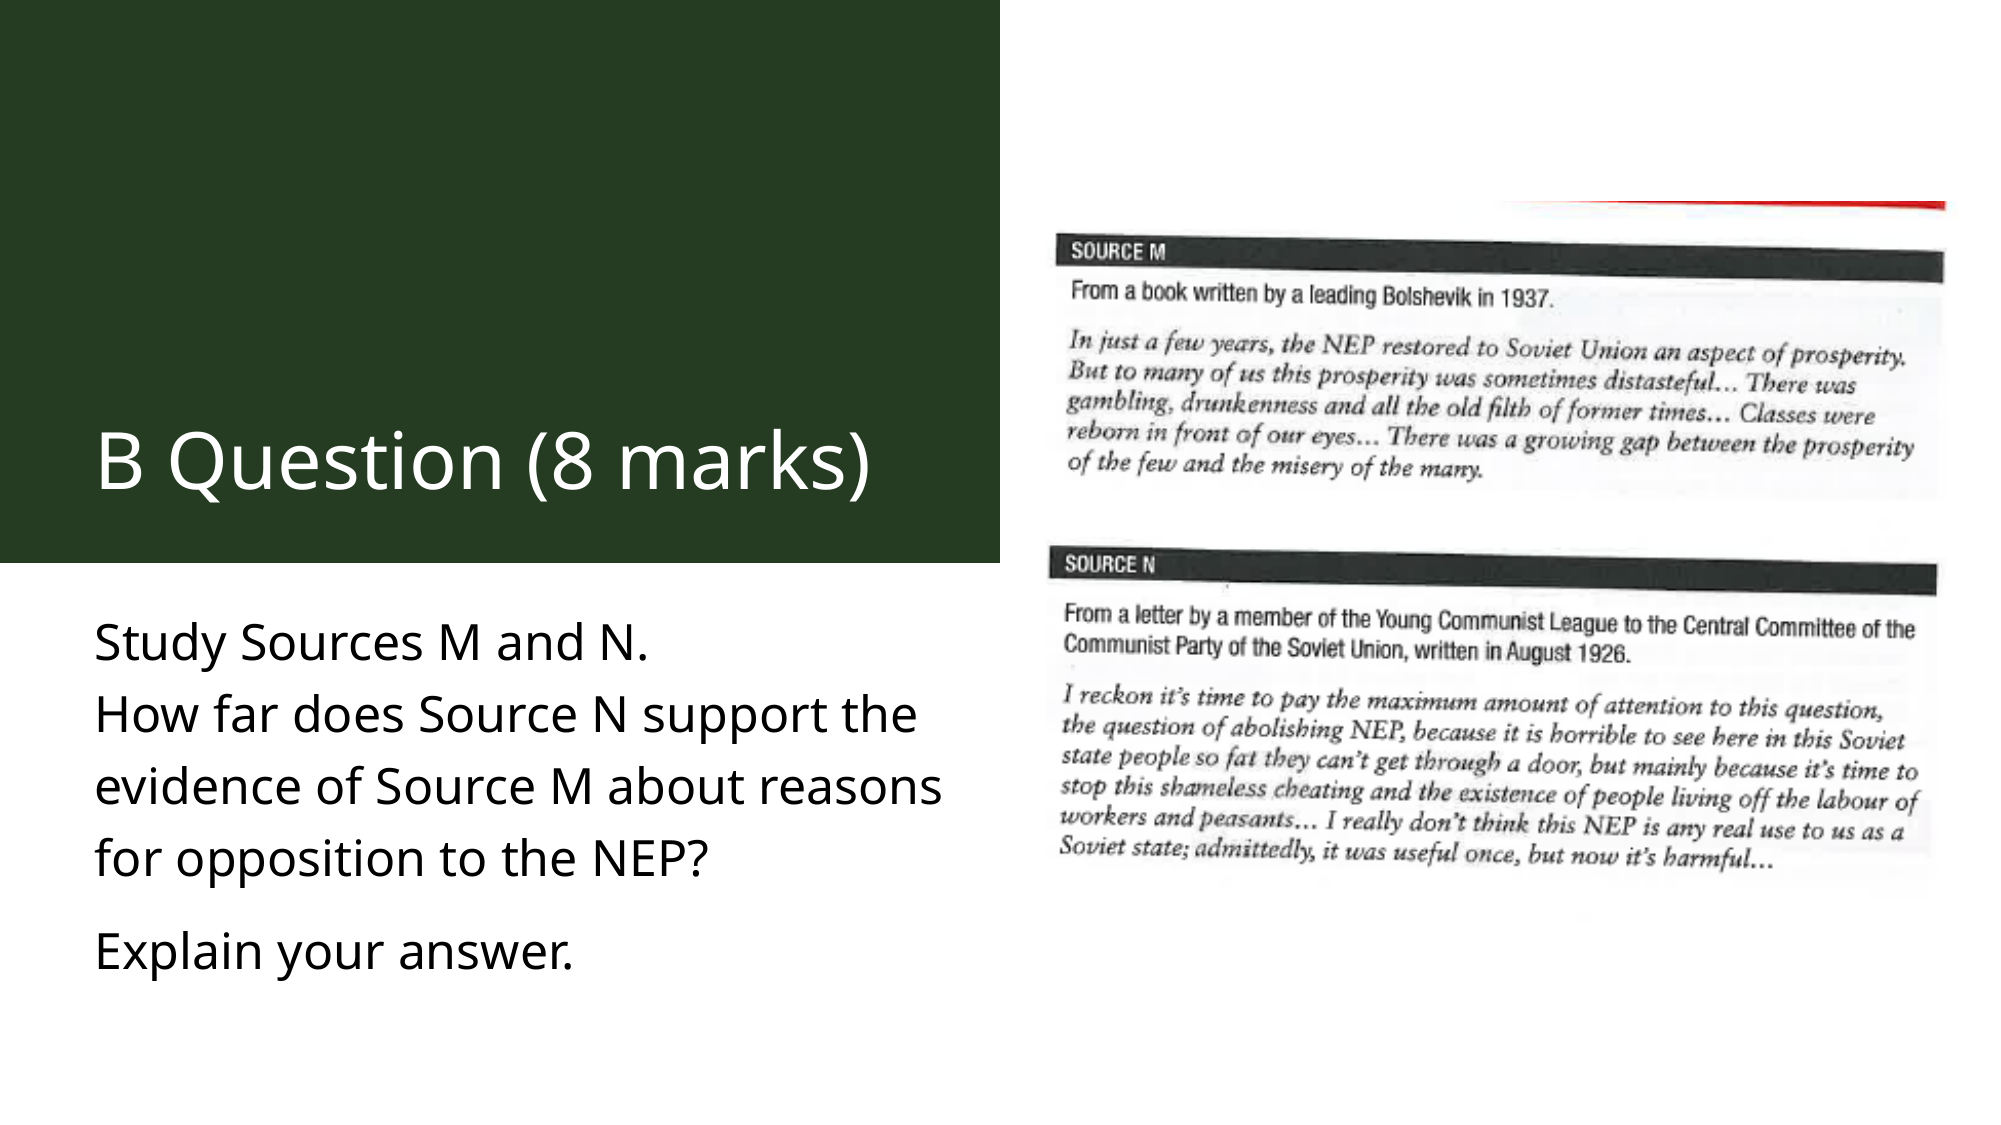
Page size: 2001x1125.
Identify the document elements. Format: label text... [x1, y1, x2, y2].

picture [1034, 201, 1972, 924]
subtitle Study Sources M and N. How far does Source N support the evidence of Source M about reasons for opposition to the NEP? Explain your answer. [79, 590, 966, 995]
text_box [0, 0, 2000, 1125]
title B Question (8 marks) [79, 59, 942, 514]
